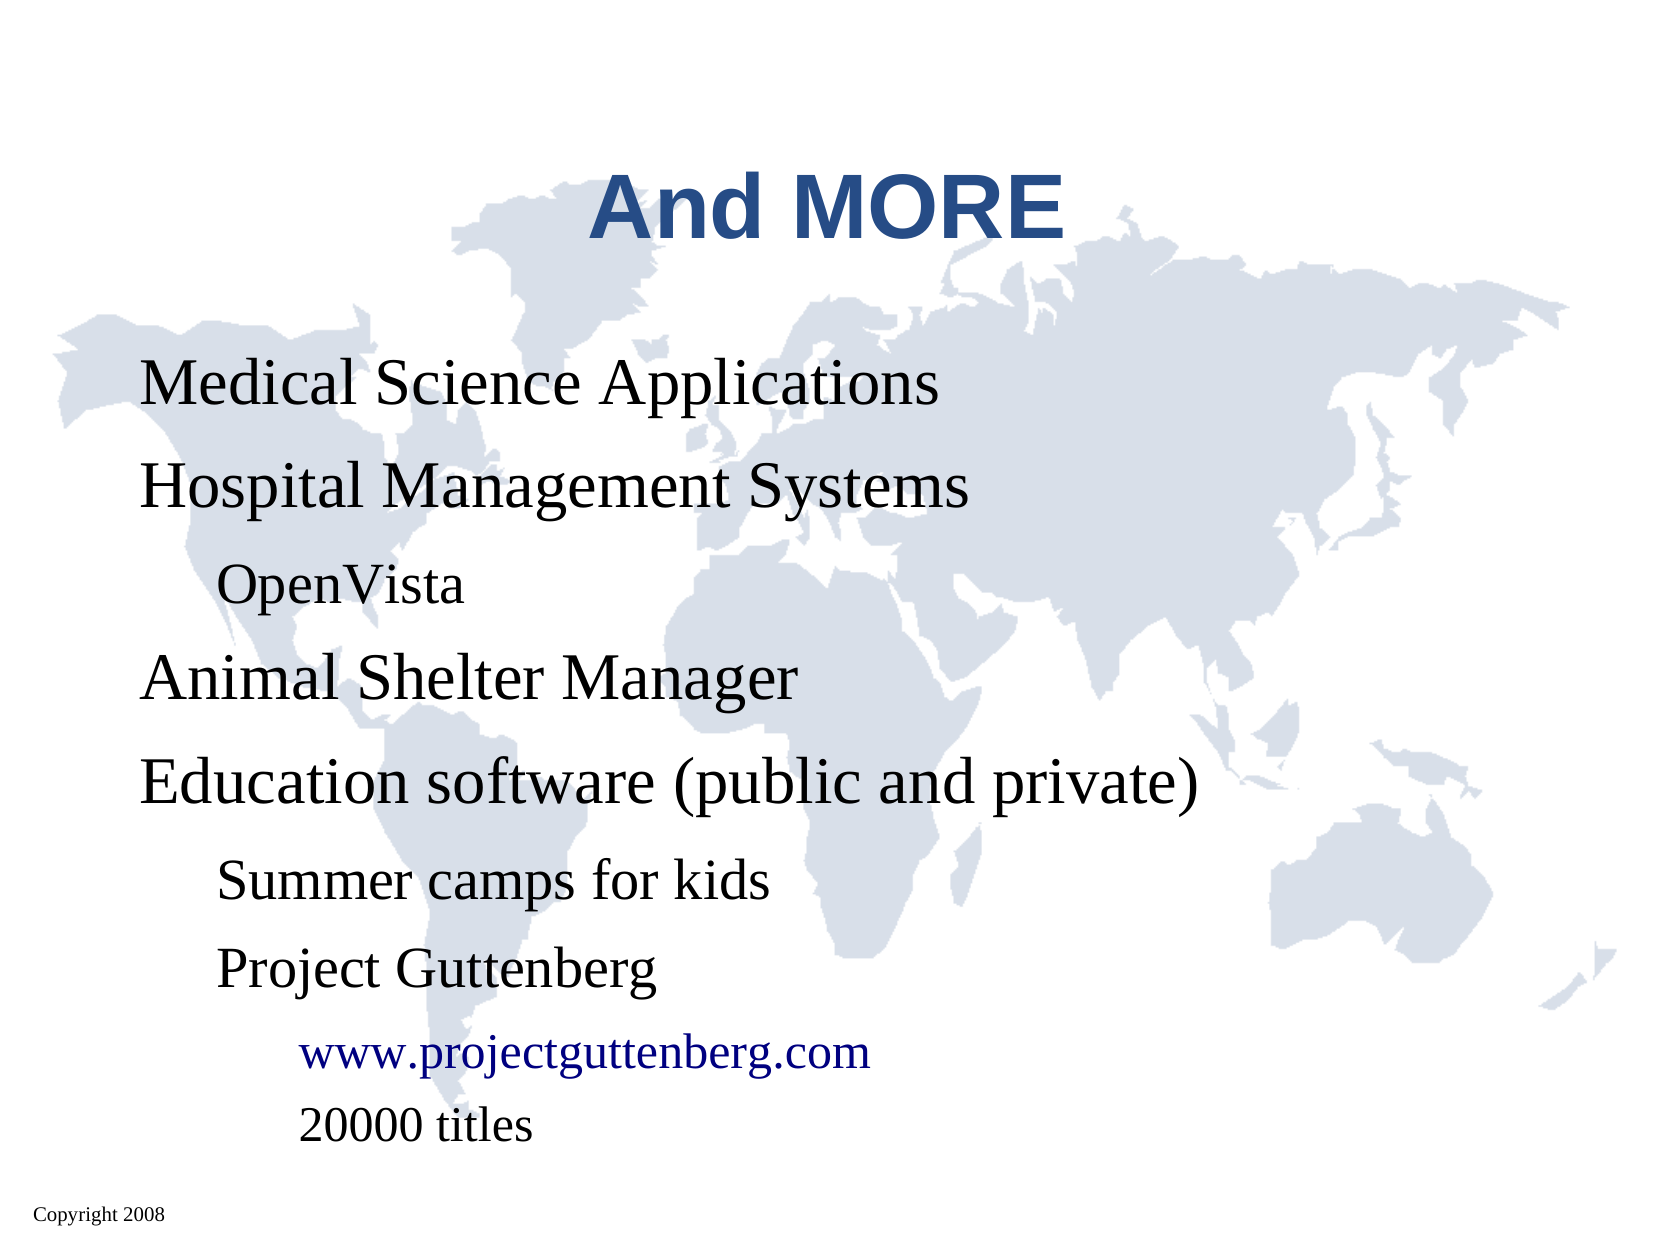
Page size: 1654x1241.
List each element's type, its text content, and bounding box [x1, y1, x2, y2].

title And MORE [121, 102, 1534, 311]
picture [28, 99, 1645, 1154]
list Medical Science Applications Hospital Management Systems OpenVista Animal Shelter Manager Education software (public and private) Summer camps for kids Project Guttenberg www.projectguttenberg.com 20000 titles [121, 344, 1534, 1183]
